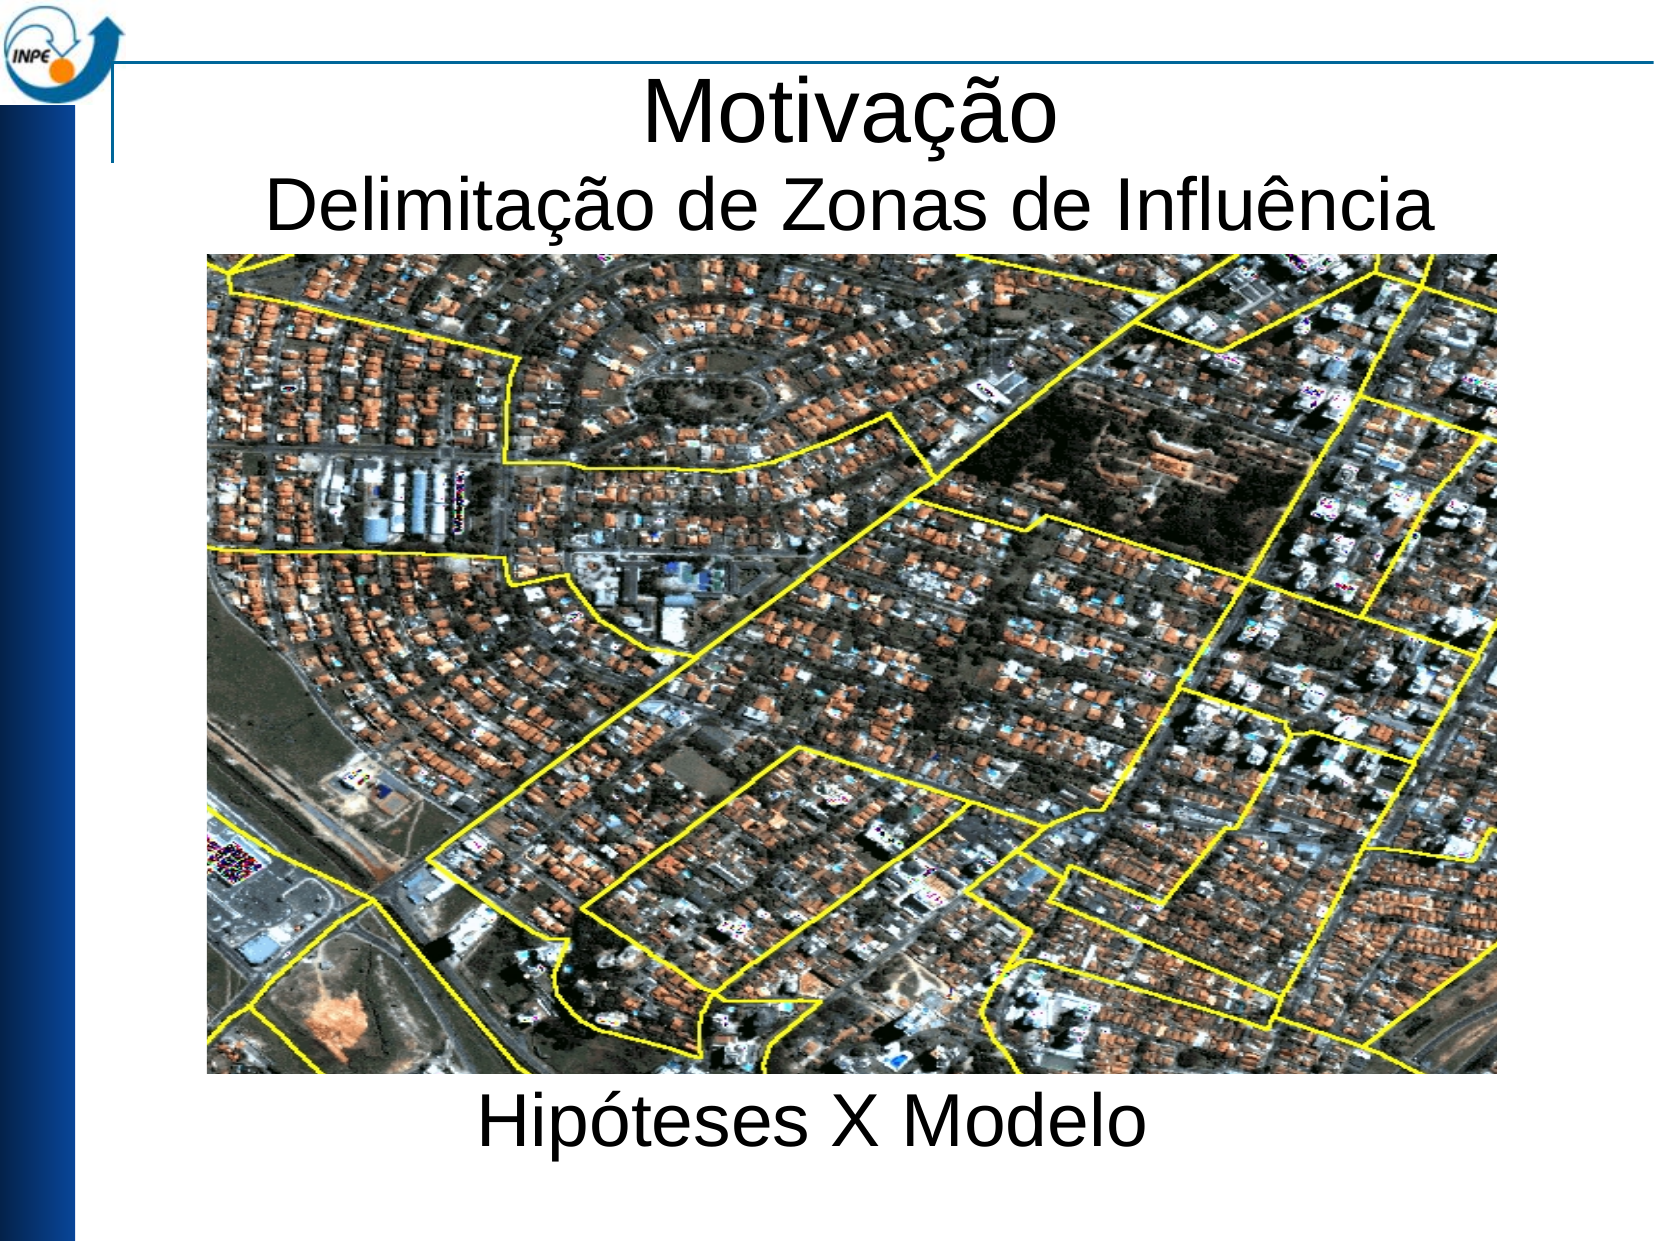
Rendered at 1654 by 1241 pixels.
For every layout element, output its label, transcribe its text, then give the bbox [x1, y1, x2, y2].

title Motivação Delimitação de Zonas de Influência [82, 49, 1619, 257]
picture [206, 254, 1497, 1074]
text_box Hipóteses X Modelo [461, 1074, 1167, 1170]
picture [0, 0, 126, 105]
